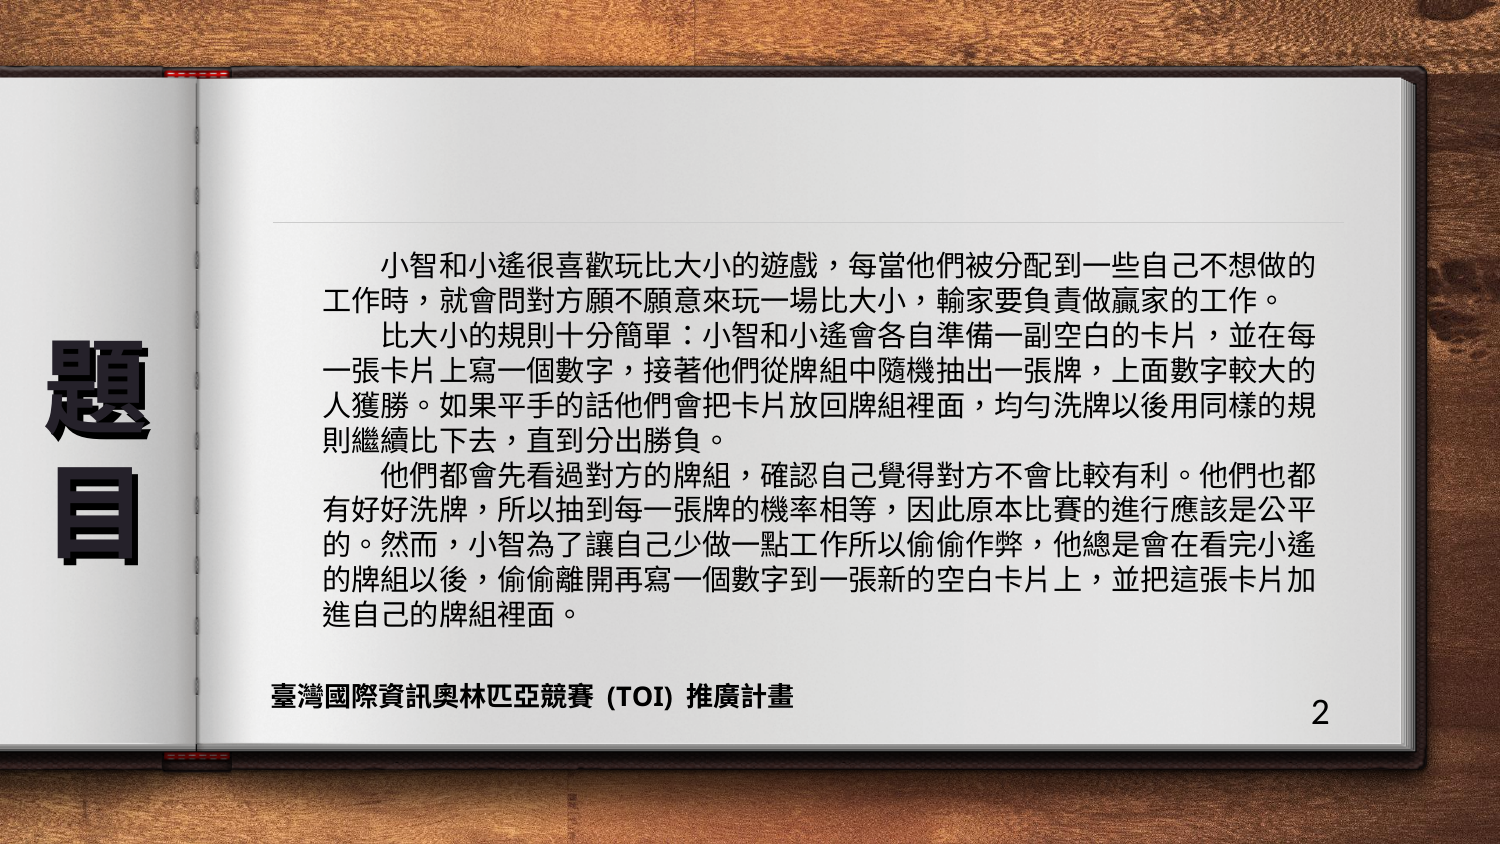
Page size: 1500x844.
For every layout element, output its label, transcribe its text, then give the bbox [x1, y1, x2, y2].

text_box 小智和小遙很喜歡玩比大小的遊戲，每當他們被分配到一些自己不想做的工作時，就會問對方願不願意來玩一場比大小，輸家要負責做贏家的工作。 比大小的規則十分簡單：小智和小遙會各自準備一副空白的卡片，並在每一張卡片上寫一個數字，接著他們從牌組中隨機抽出一張牌，上面數字較大的人獲勝。如果平手的話他們會把卡片放回牌組裡面，均勻洗牌以後用同樣的規則繼續比下去，直到分出勝負。 他們都會先看過對方的牌組，確認自己覺得對方不會比較有利。他們也都有好好洗牌，所以抽到每一張牌的機率相等，因此原本比賽的進行應該是公平的。然而，小智為了讓自己少做一點工作所以偷偷作弊，他總是會在看完小遙的牌組以後，偷偷離開再寫一個數字到一張新的空白卡片上，並把這張卡片加進自己的牌組裡面。 [307, 240, 1341, 679]
text_box [1295, 672, 1386, 737]
title 題 目 [28, 306, 210, 552]
